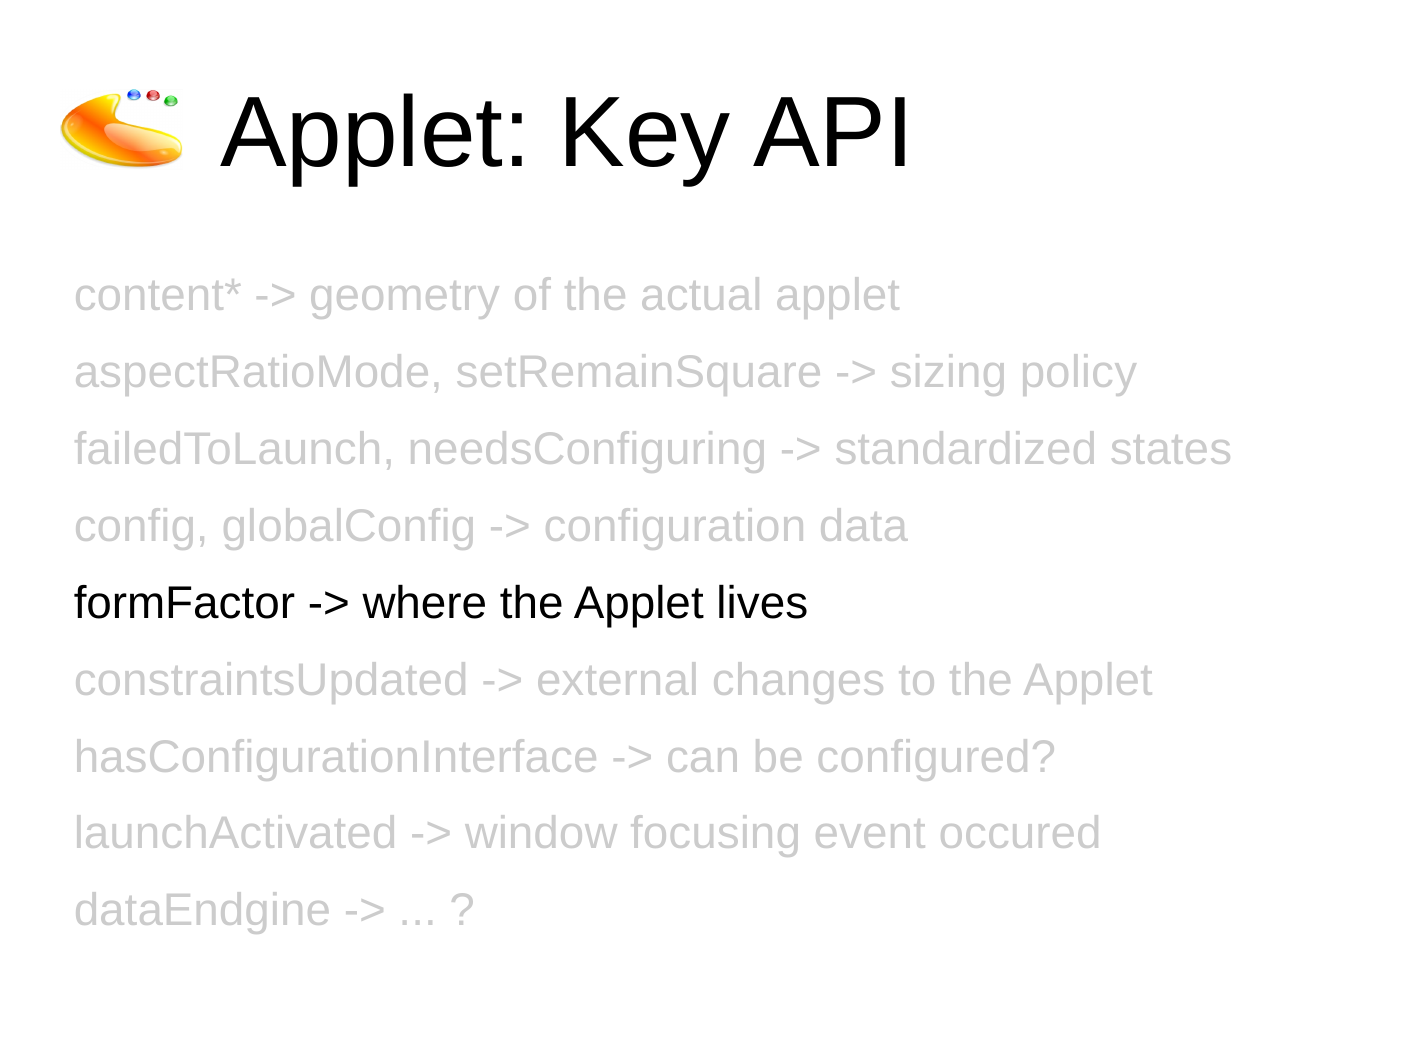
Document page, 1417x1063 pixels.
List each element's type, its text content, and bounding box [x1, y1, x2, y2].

picture [60, 89, 183, 170]
text_box Applet: Key API [205, 68, 1358, 188]
text_box content* -> geometry of the actual applet aspectRatioMode, setRemainSquare -> sizing policy failedToLaunch, needsConfiguring -> standardized states config, globalConfig -> configuration data formFactor -> where the Applet lives constraintsUpdated -> external changes to the Applet hasConfigurationInterface -> can be configured? launchActivated -> window focusing event occured dataEndgine -> ... ? [59, 236, 1417, 1063]
